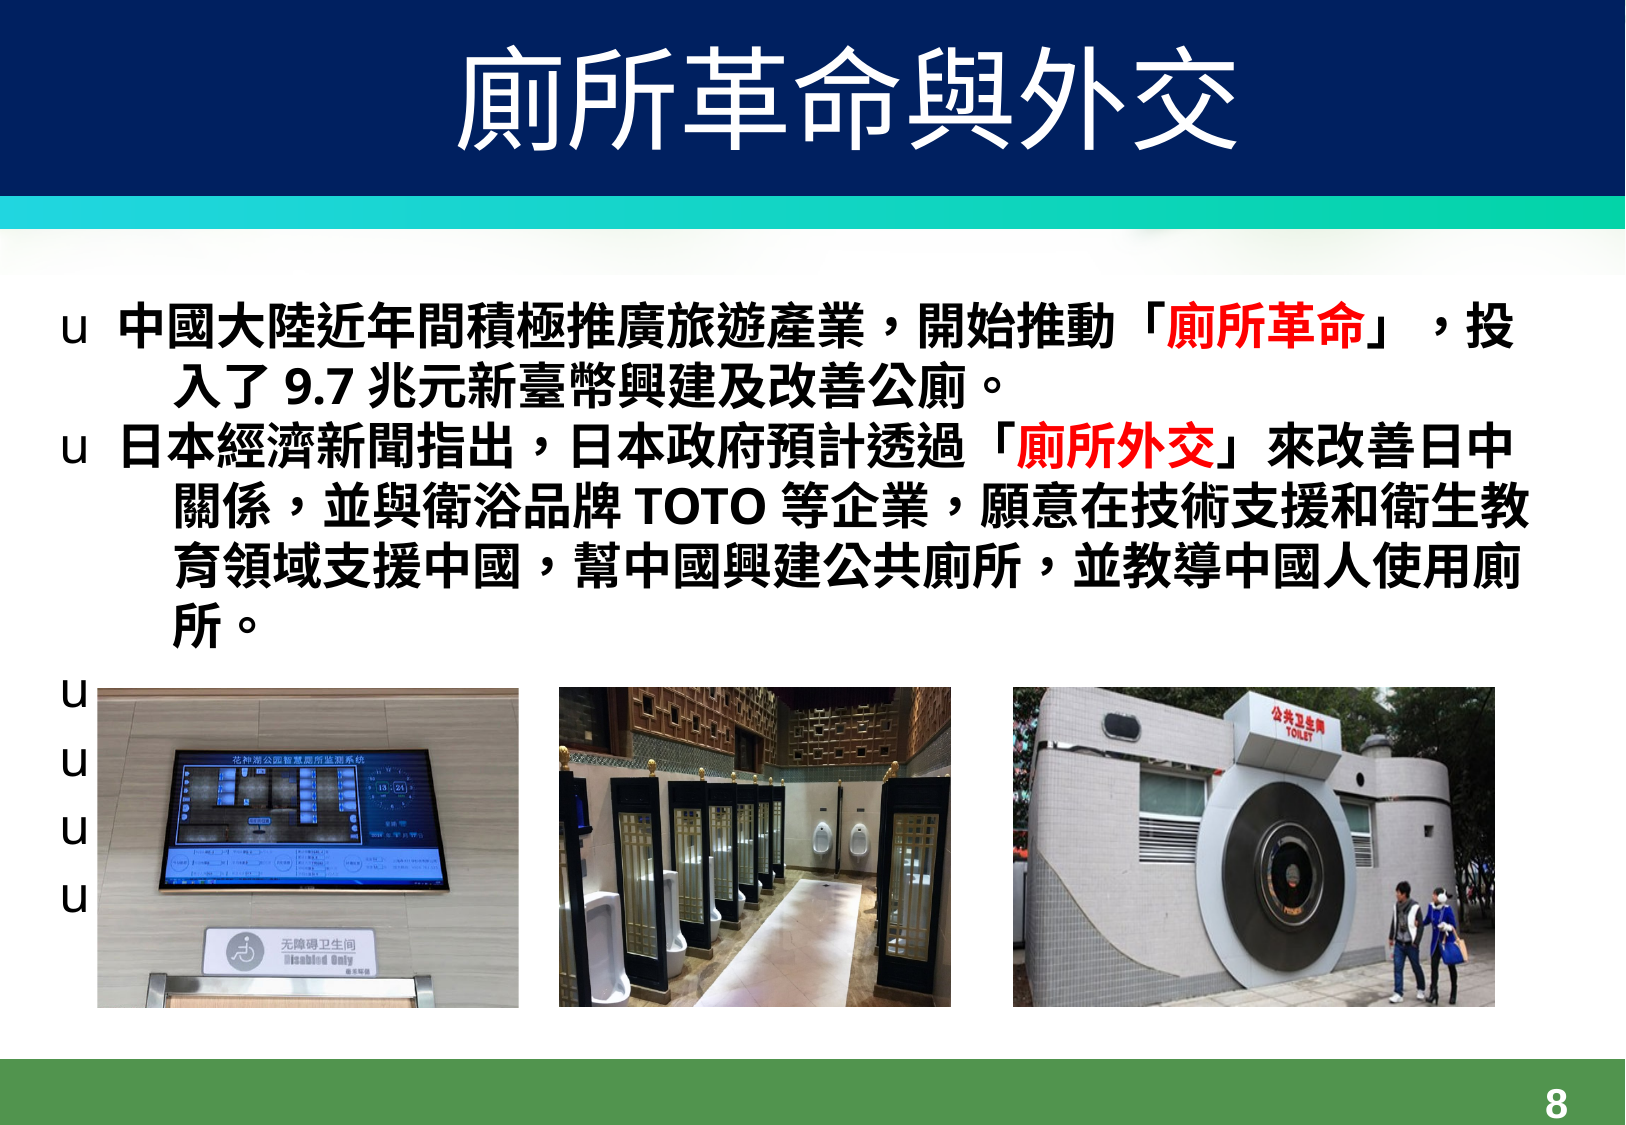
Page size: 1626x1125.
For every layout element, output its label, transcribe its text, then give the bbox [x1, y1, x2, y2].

text_box [0, 0, 1625, 229]
text_box 廁所革命與外交 [245, 21, 1451, 173]
picture [1013, 687, 1495, 1007]
picture [97, 688, 519, 1008]
text_box [1530, 1069, 1625, 1125]
picture [559, 687, 951, 1007]
text_box 中國大陸近年間積極推廣旅遊產業，開始推動「廁所革命」，投入了9.7兆元新臺幣興建及改善公廁。 日本經濟新聞指出，日本政府預計透過「廁所外交」來改善日中關係，並與衛浴品牌TOTO等企業，願意在技術支援和衛生教育領域支援中國，幫中國興建公共廁所，並教導中國人使用廁所。 [45, 287, 1549, 935]
